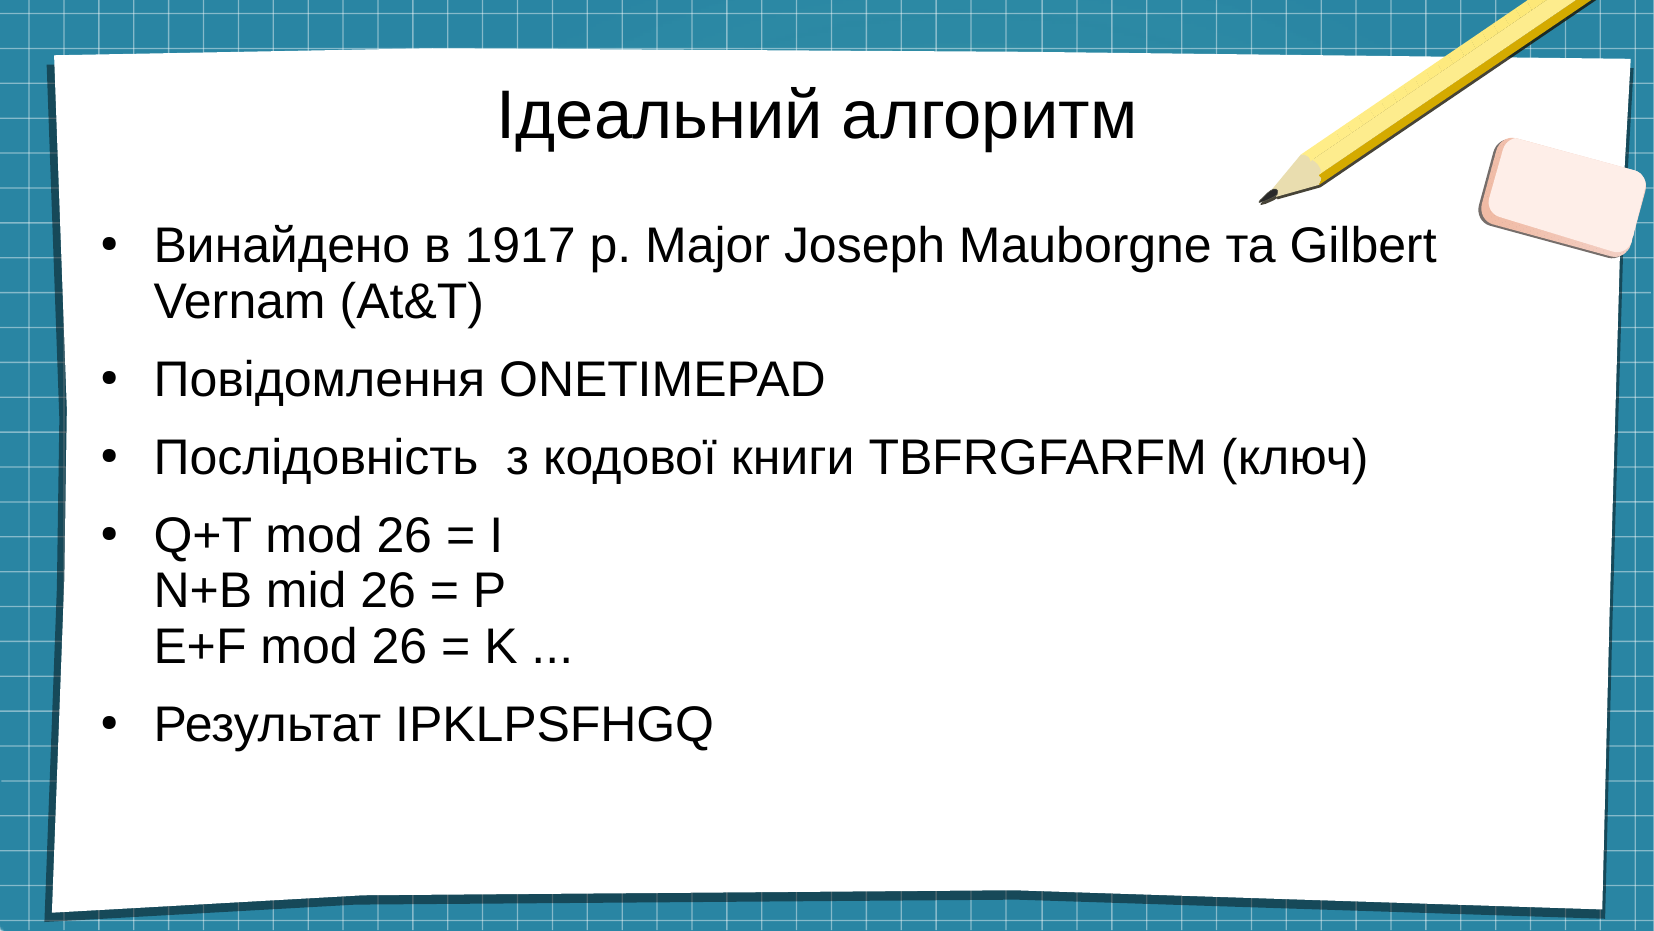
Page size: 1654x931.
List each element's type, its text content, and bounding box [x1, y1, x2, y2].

title Ідеальний алгоритм [82, 37, 1571, 193]
list Винайдено в 1917 р. Major Joseph Mauborgne та Gilbert Vernam (At&T) Повідомлення ONETIMEPAD Послідовність з кодової книги TBFRGFARFM (ключ) Q+T mod 26 = I N+B mid 26 = P E+F mod 26 = K ... Результат IPKLPSFHGQ [82, 217, 1571, 758]
